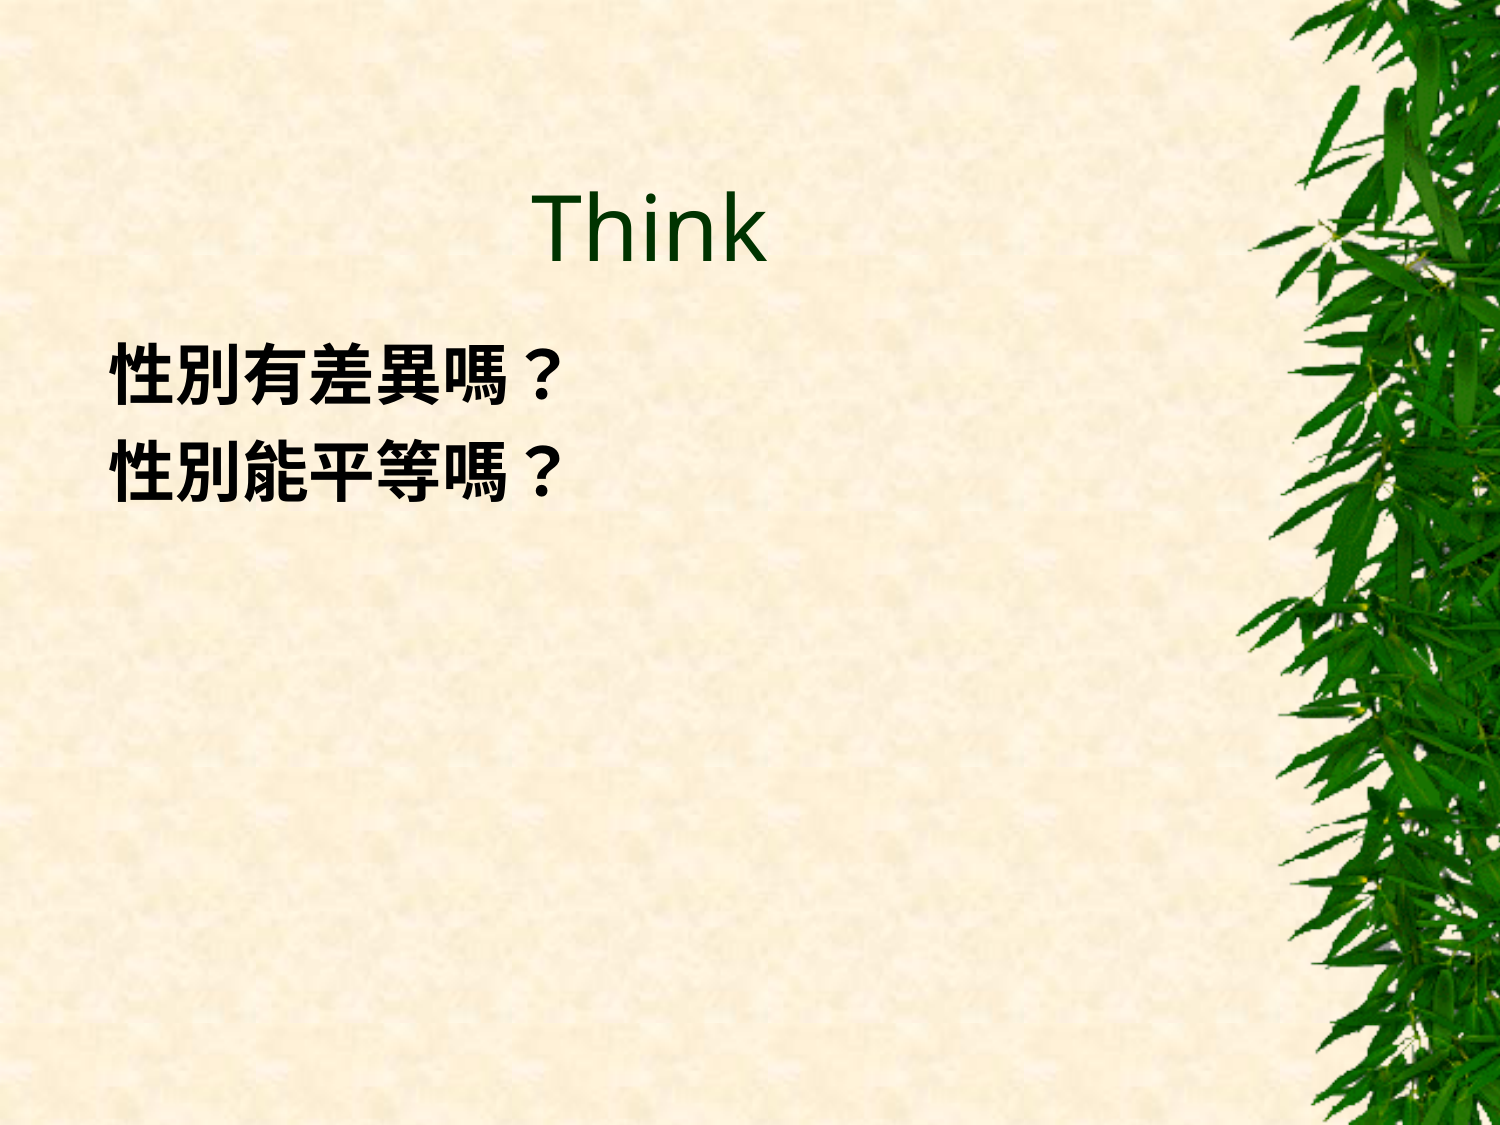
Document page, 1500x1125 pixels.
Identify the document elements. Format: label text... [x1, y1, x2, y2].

list 性別有差異嗎？ 性別能平等嗎？ [37, 324, 1276, 1000]
title Think [37, 52, 1263, 288]
